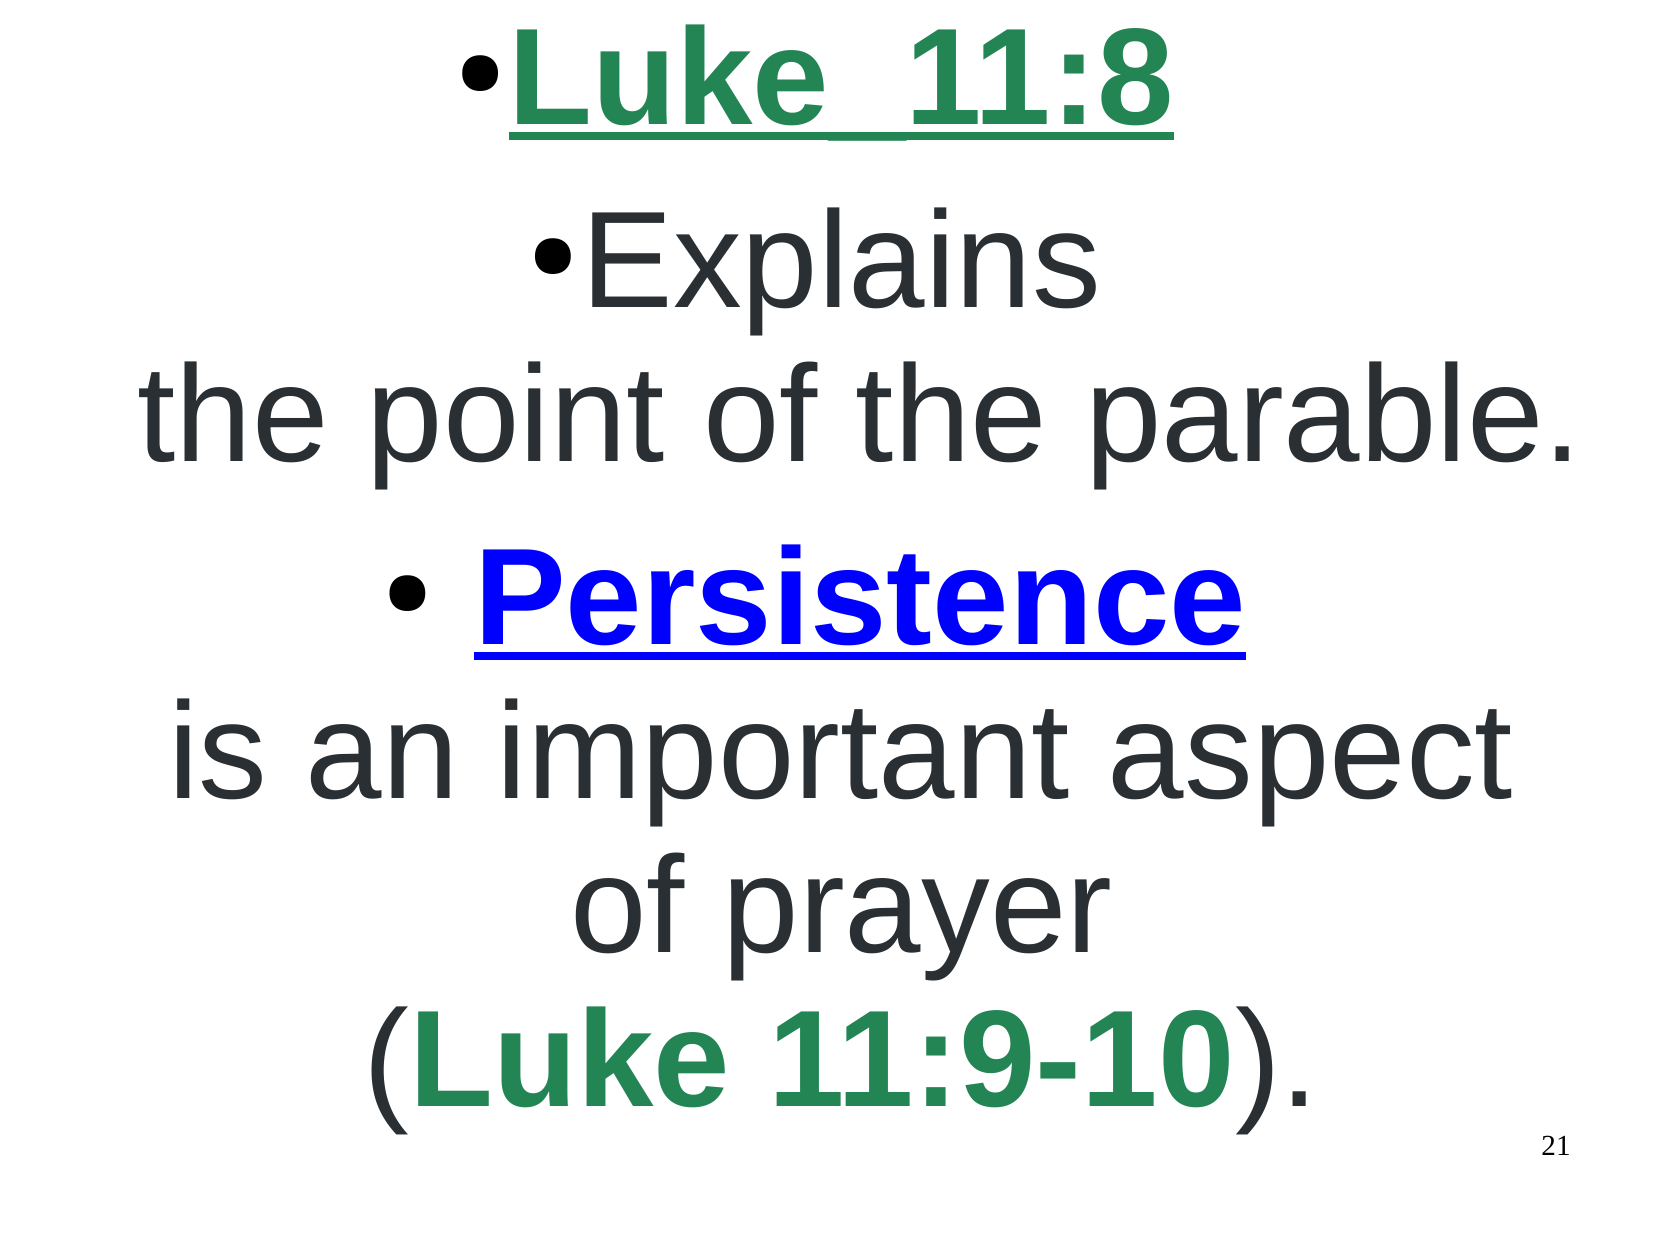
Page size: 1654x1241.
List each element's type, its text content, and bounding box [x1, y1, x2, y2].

list Luke_11:8 Explains the point of the parable. Persistence is an important aspect of prayer (Luke 11:9-10). [0, 0, 1651, 1238]
